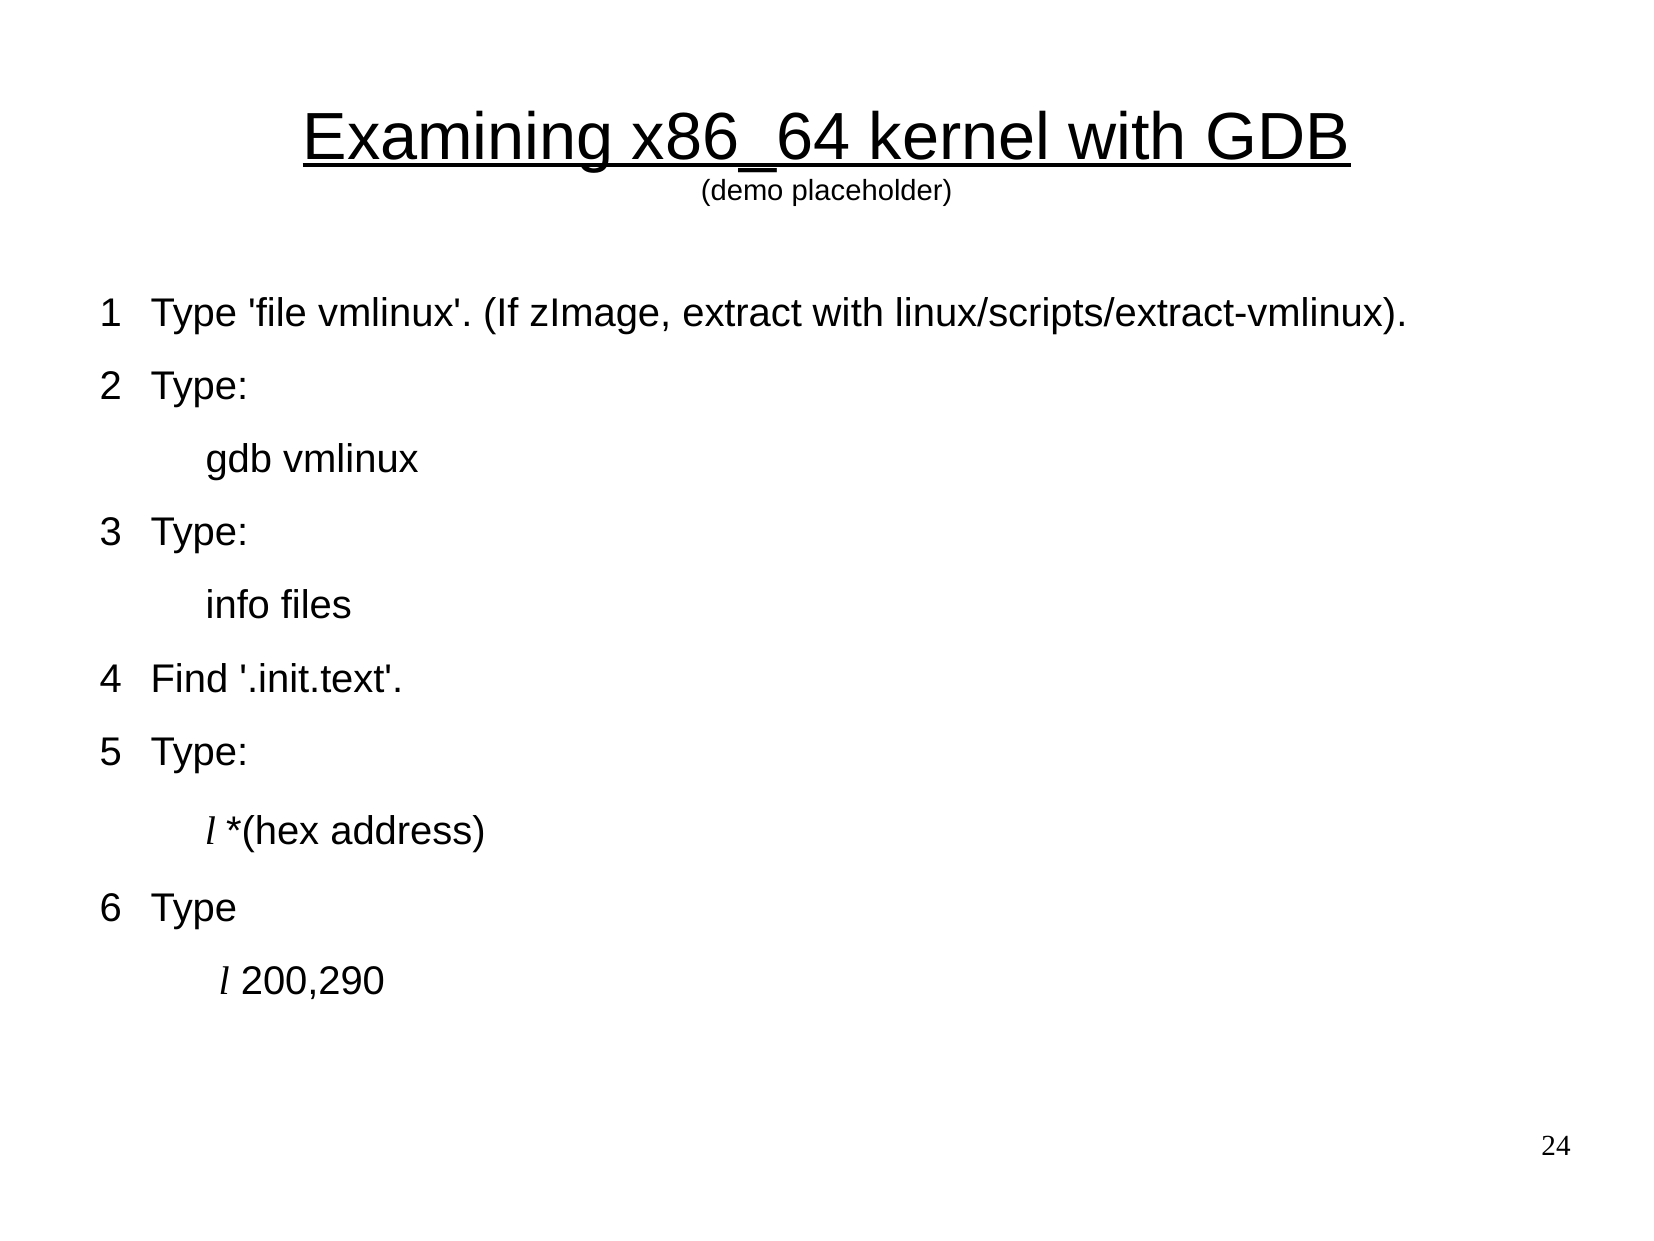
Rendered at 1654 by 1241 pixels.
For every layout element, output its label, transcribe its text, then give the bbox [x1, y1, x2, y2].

title Examining x86_64 kernel with GDB (demo placeholder) [82, 49, 1571, 257]
list Type 'file vmlinux'. (If zImage, extract with linux/scripts/extract-vmlinux). Type: gdb vmlinux Type: info files Find '.init.text'. Type: l *(hex address) Type l 200,290 [82, 290, 1571, 1010]
